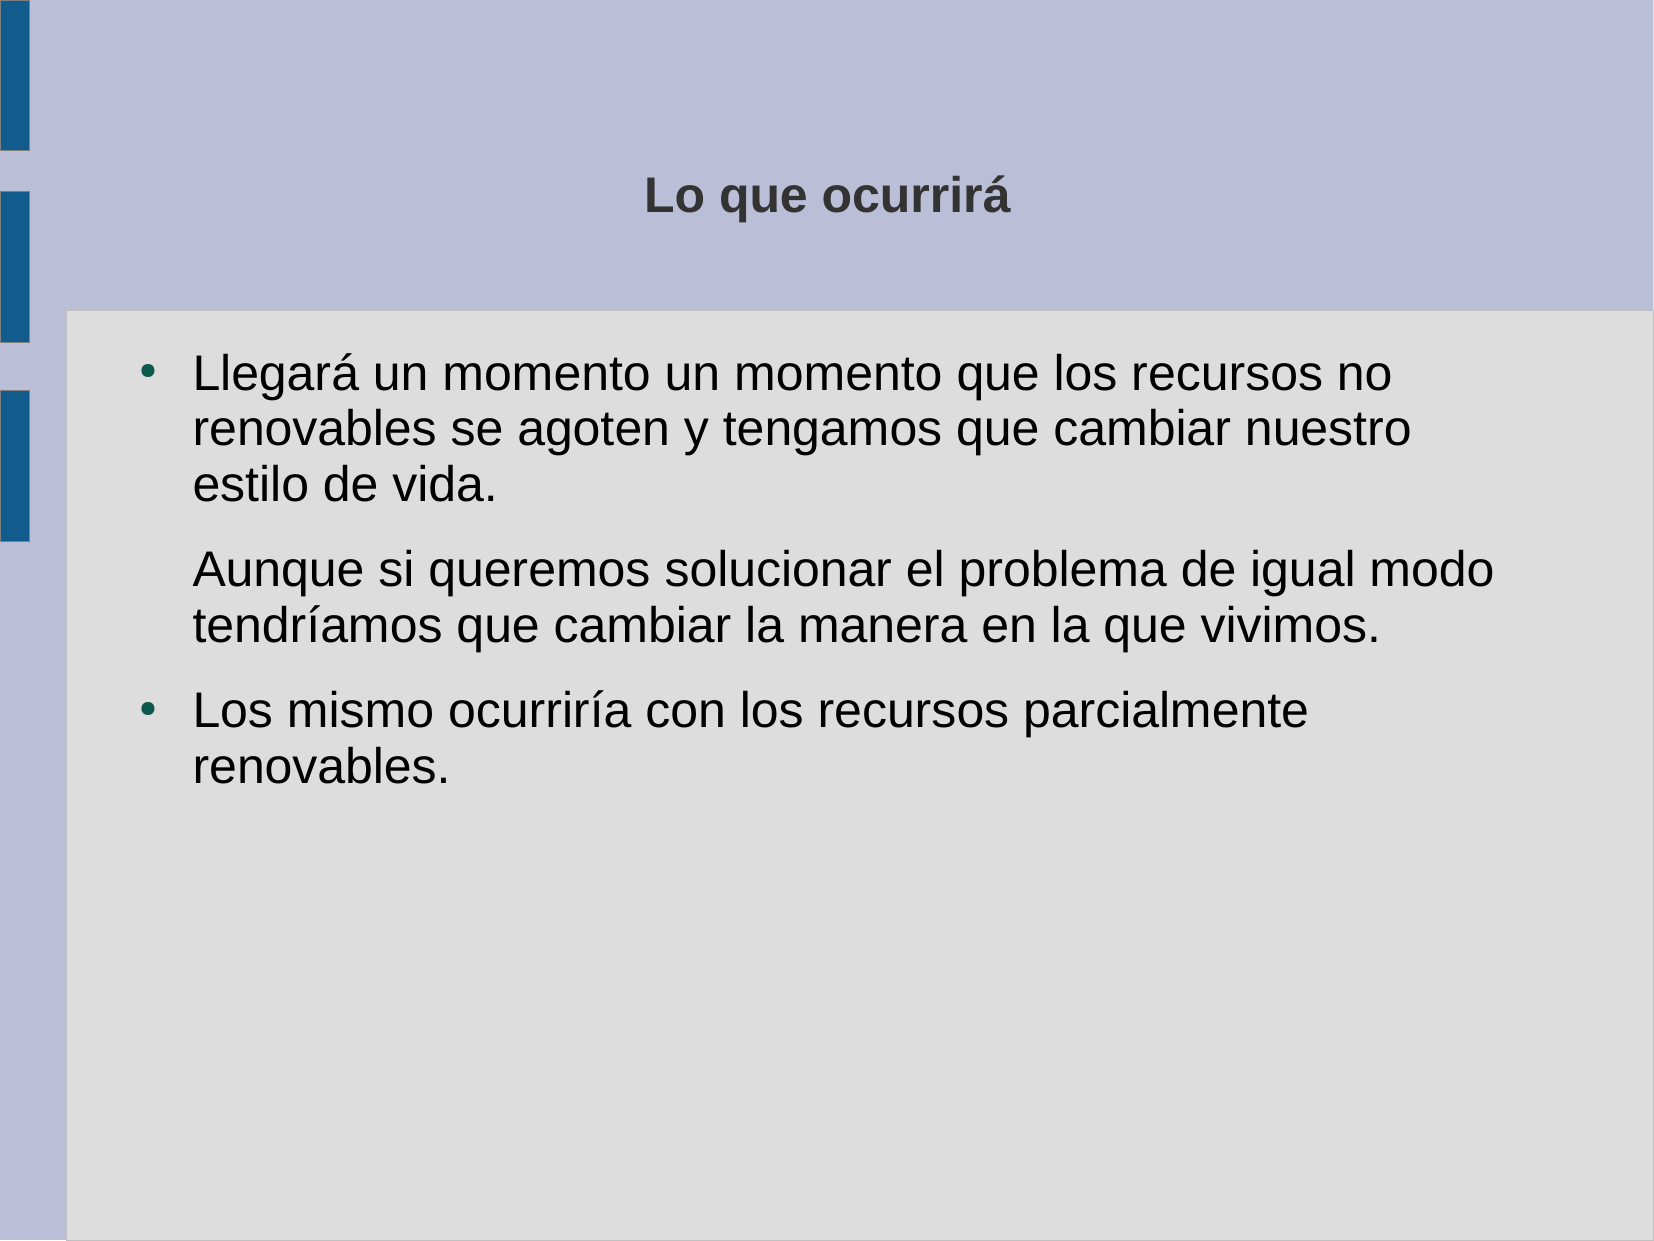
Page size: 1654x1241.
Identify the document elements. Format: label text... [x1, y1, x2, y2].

title Lo que ocurrirá [121, 91, 1534, 299]
list Llegará un momento un momento que los recursos no renovables se agoten y tengamos que cambiar nuestro estilo de vida. Aunque si queremos solucionar el problema de igual modo tendríamos que cambiar la manera en la que vivimos. Los mismo ocurriría con los recursos parcialmente renovables. [121, 344, 1534, 1127]
